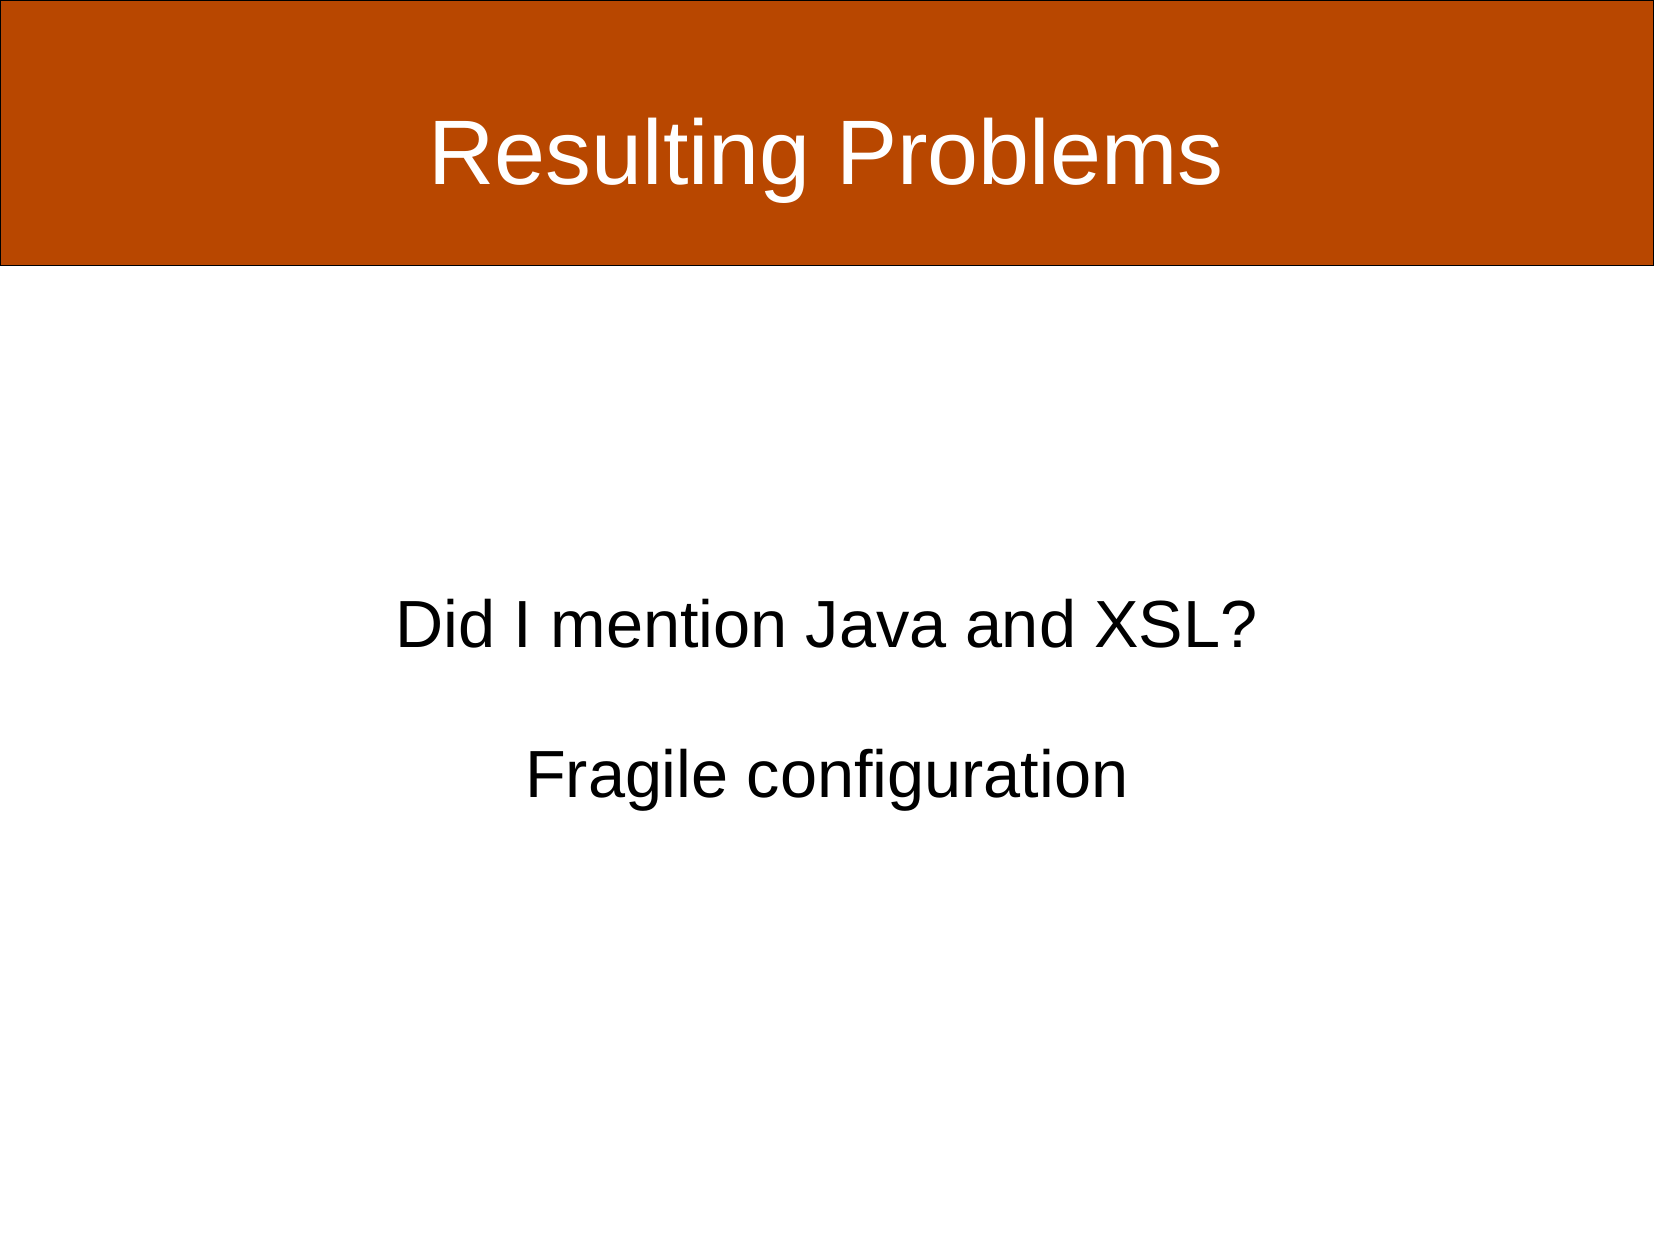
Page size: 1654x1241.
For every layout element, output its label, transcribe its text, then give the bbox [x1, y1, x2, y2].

title Resulting Problems [82, 56, 1571, 250]
subtitle Did I mention Java and XSL? Fragile configuration [82, 297, 1571, 1102]
